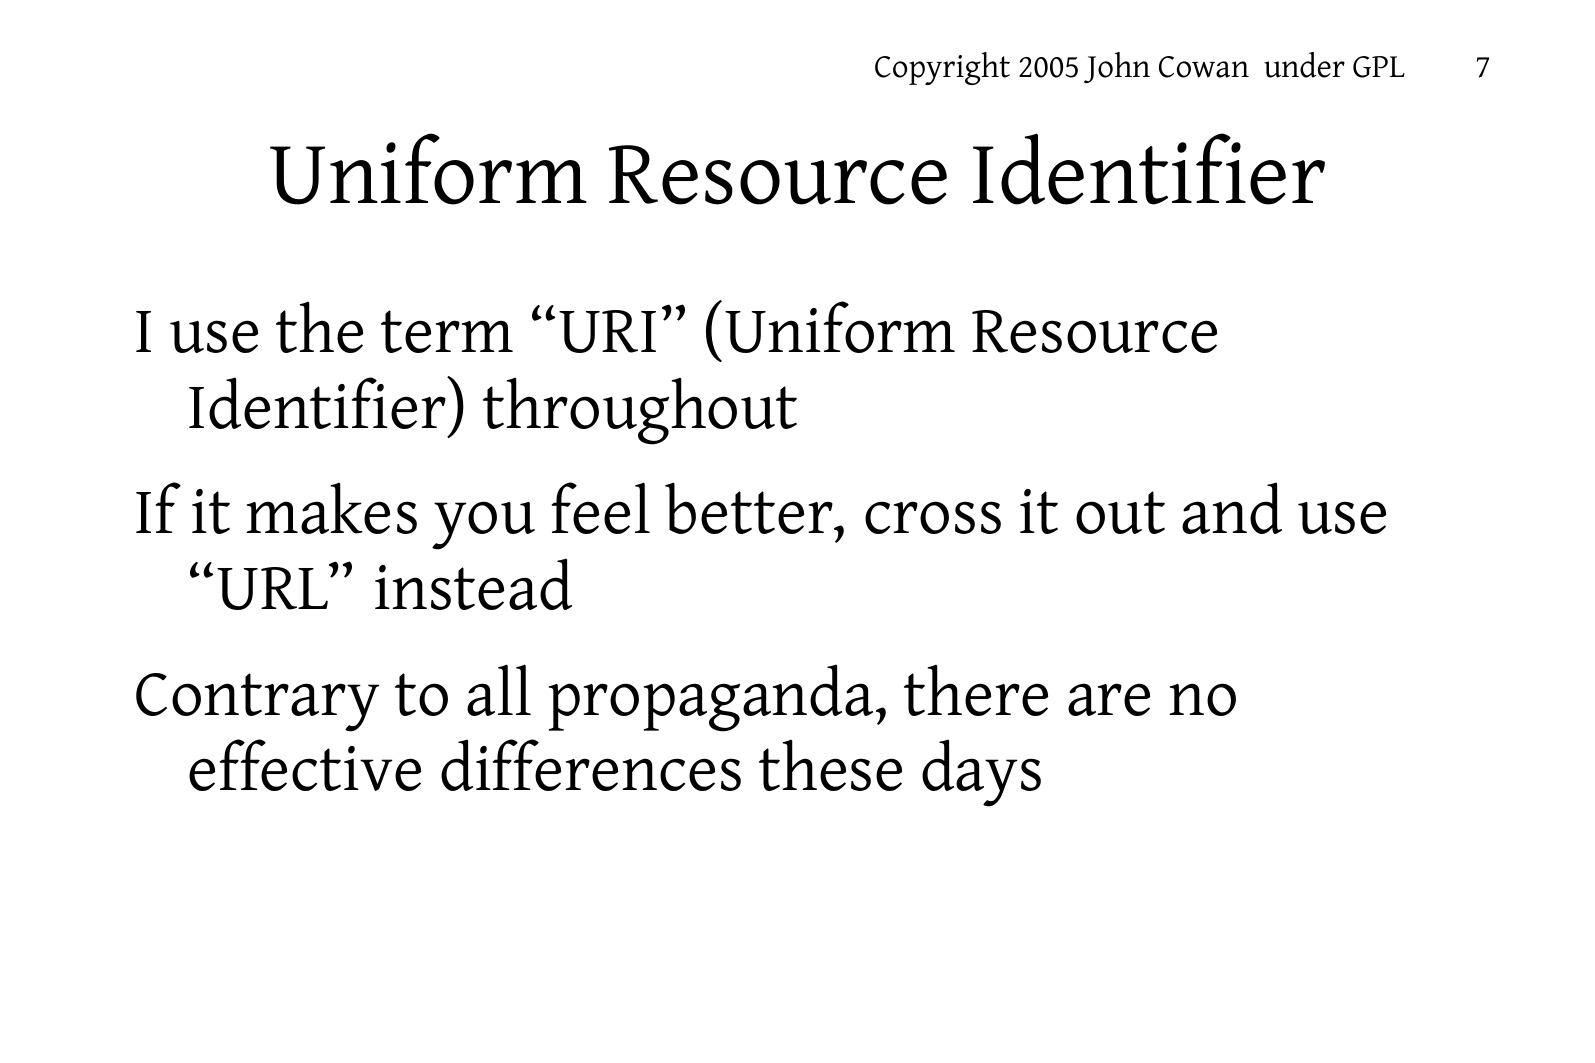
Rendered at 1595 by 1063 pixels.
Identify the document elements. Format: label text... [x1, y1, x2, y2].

title Uniform Resource Identifier [117, 88, 1479, 266]
list I use the term “URI” (Uniform Resource Identifier) throughout If it makes you feel better, cross it out and use “URL” instead Contrary to all propaganda, there are no effective differences these days [117, 295, 1479, 971]
